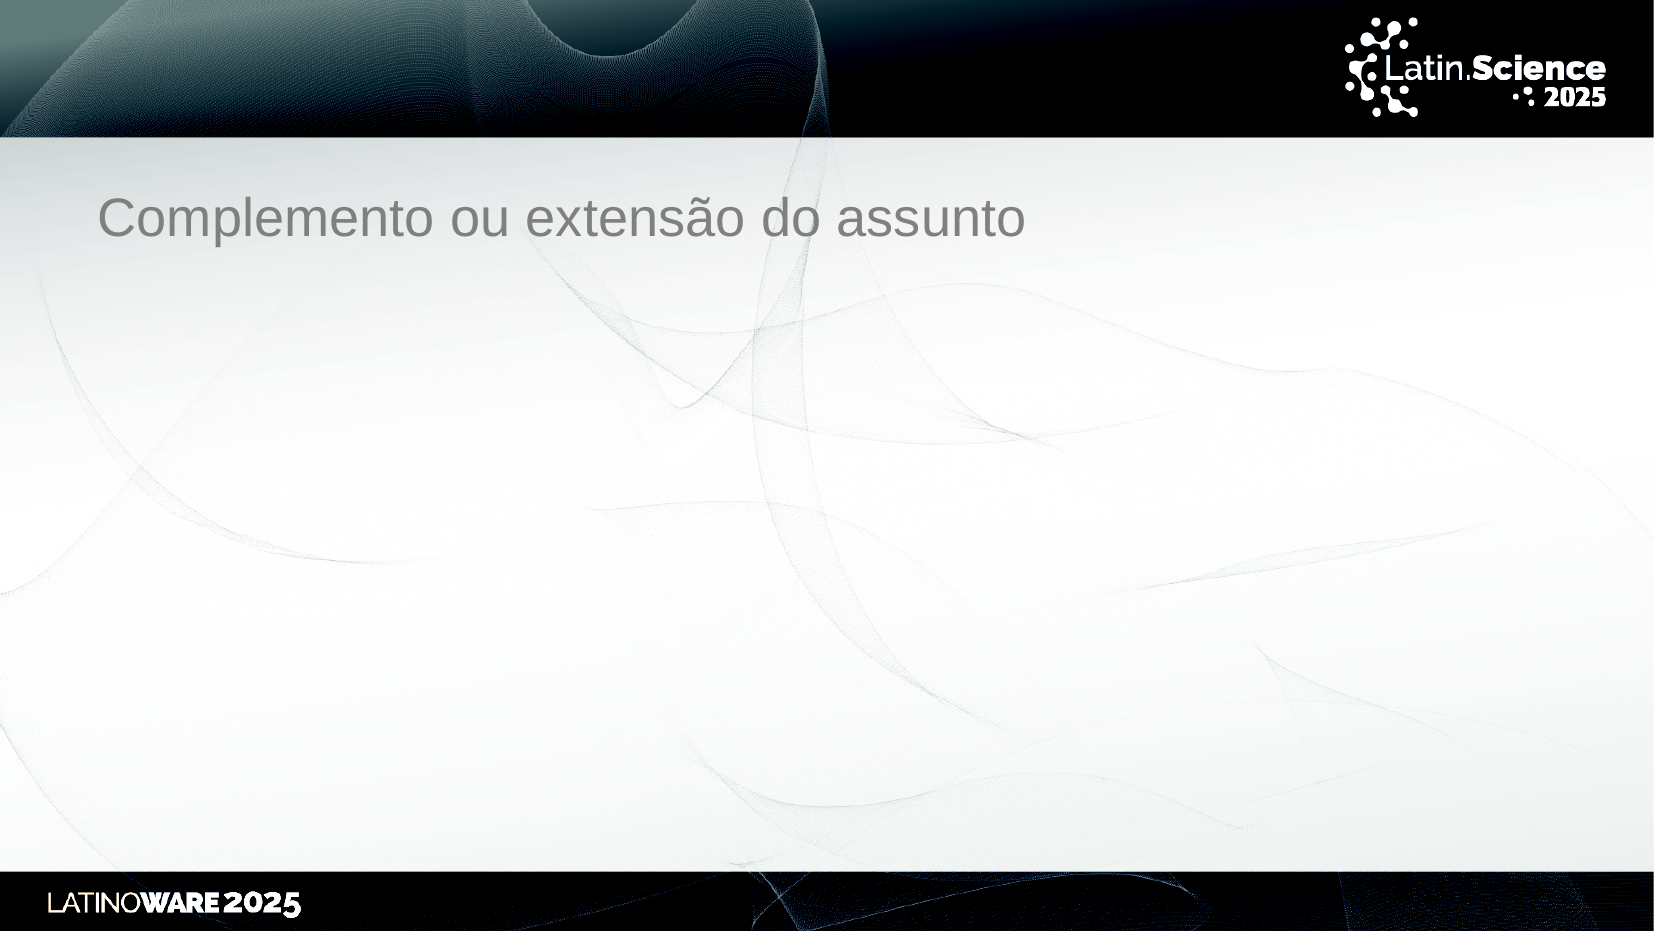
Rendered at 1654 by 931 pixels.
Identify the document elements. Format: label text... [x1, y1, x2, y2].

picture [0, 0, 1654, 931]
text_box Complemento ou extensão do assunto [82, 174, 1571, 834]
